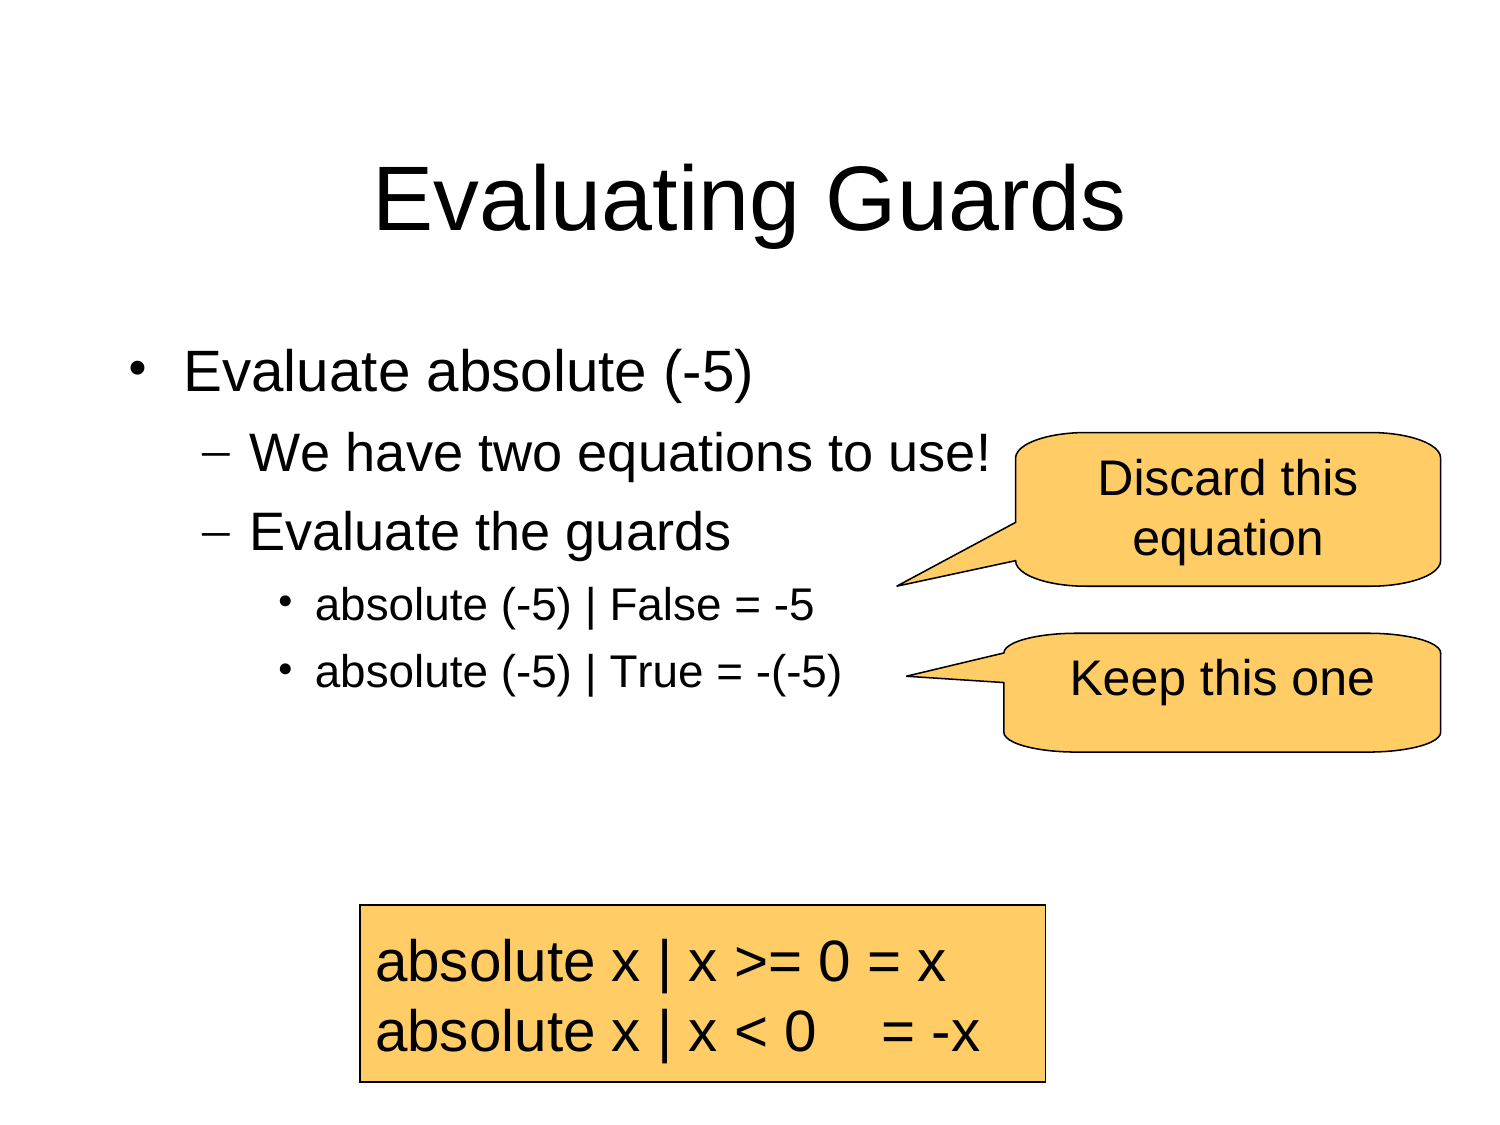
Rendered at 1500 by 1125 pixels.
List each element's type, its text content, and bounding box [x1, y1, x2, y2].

title Evaluating Guards [112, 99, 1388, 288]
text_box Keep this one [906, 633, 1441, 753]
list Evaluate absolute (-5) We have two equations to use! Evaluate the guards absolute (-5) | False = -5 absolute (-5) | True = -(-5) [112, 324, 1388, 1000]
text_box Discard this equation [896, 432, 1441, 587]
text_box absolute x | x >= 0 = x absolute x | x < 0 = -x [360, 904, 1046, 1083]
